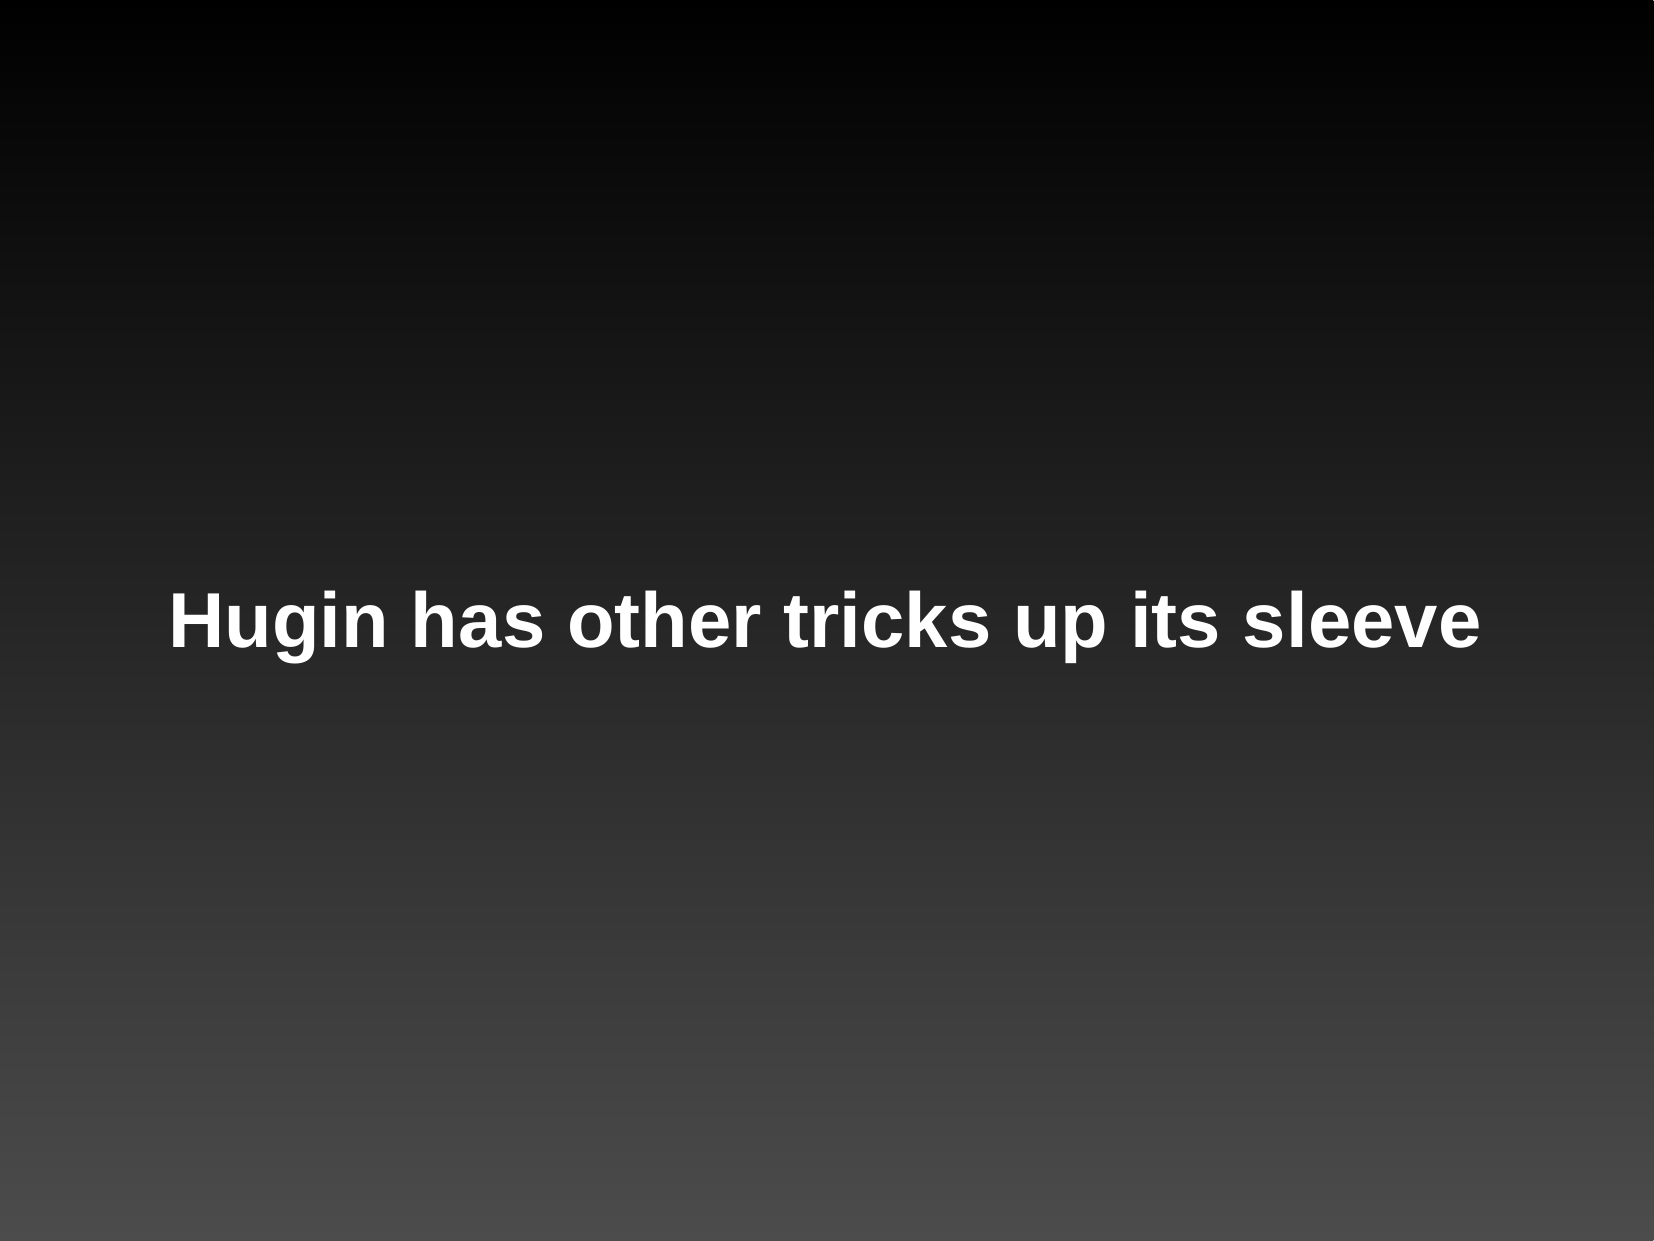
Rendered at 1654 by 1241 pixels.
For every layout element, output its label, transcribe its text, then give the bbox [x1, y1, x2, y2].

title Hugin has other tricks up its sleeve [120, 516, 1533, 724]
